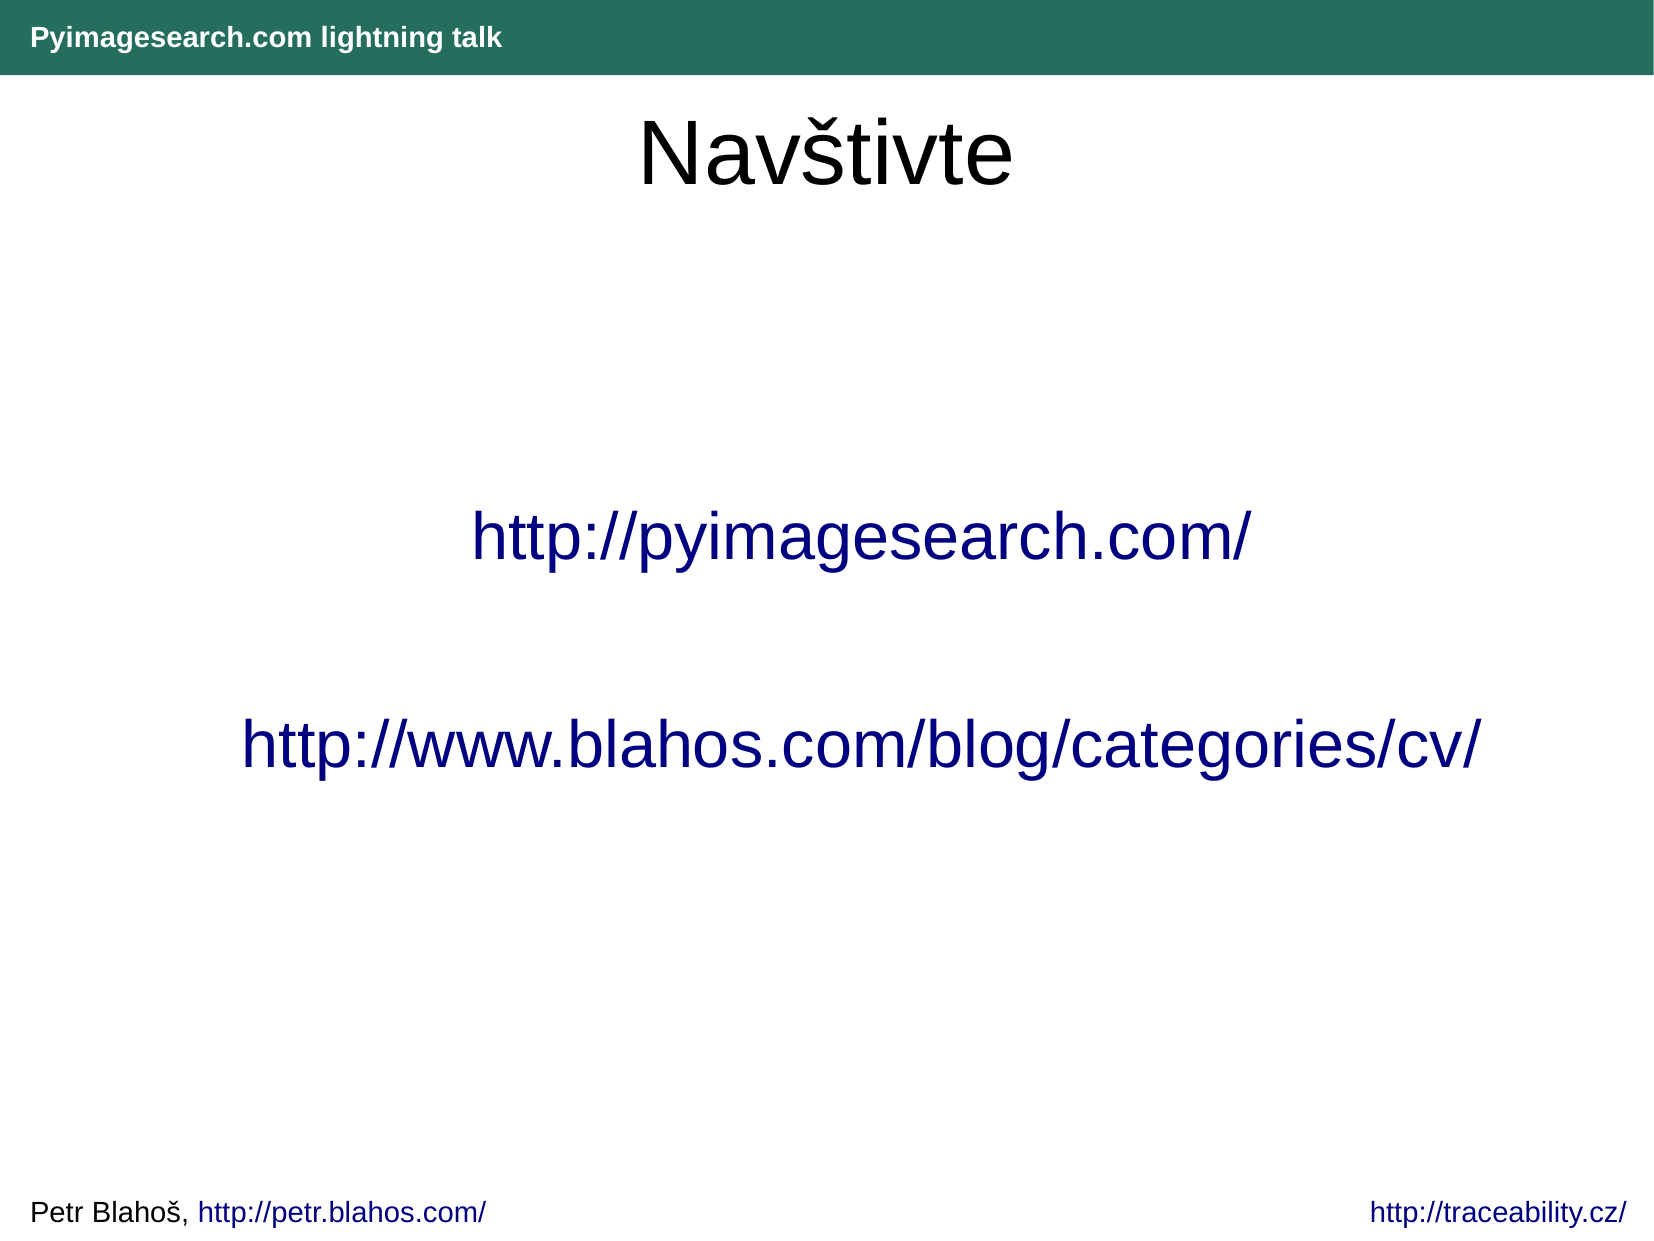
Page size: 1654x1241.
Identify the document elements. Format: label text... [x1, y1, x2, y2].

list http://pyimagesearch.com/ http://www.blahos.com/blog/categories/cv/ [82, 290, 1571, 1010]
title Navštivte [82, 49, 1571, 257]
